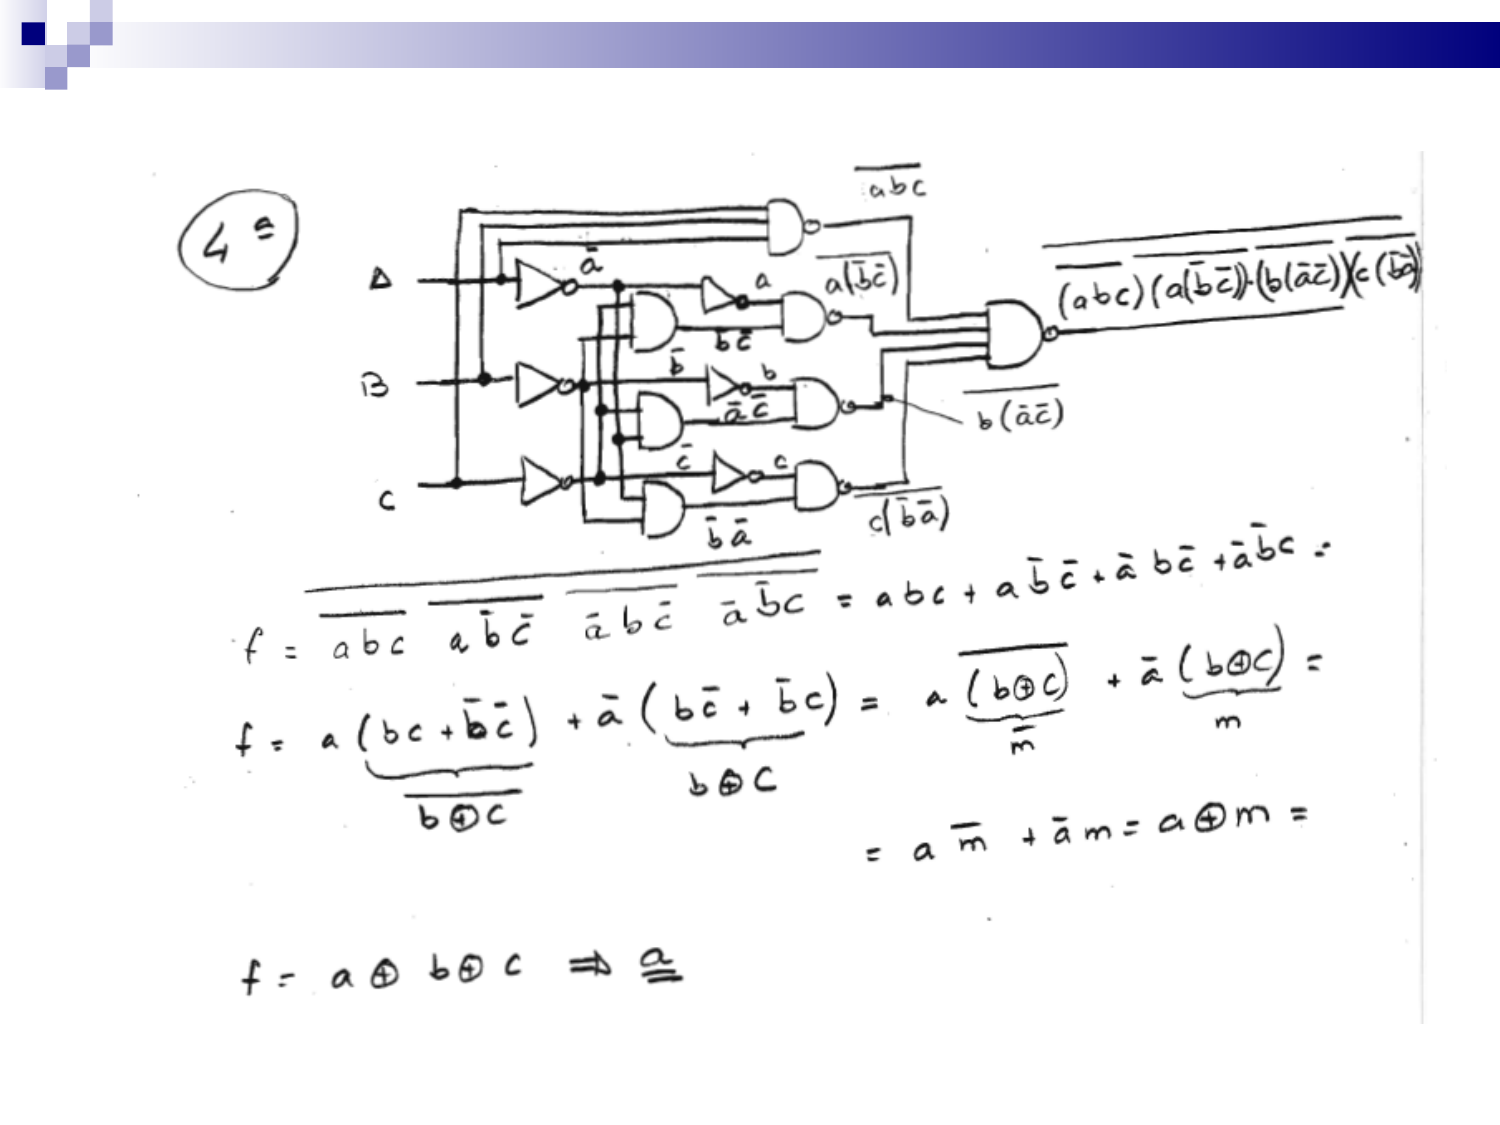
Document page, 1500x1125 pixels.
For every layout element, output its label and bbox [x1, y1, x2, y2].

picture [128, 151, 1447, 1024]
